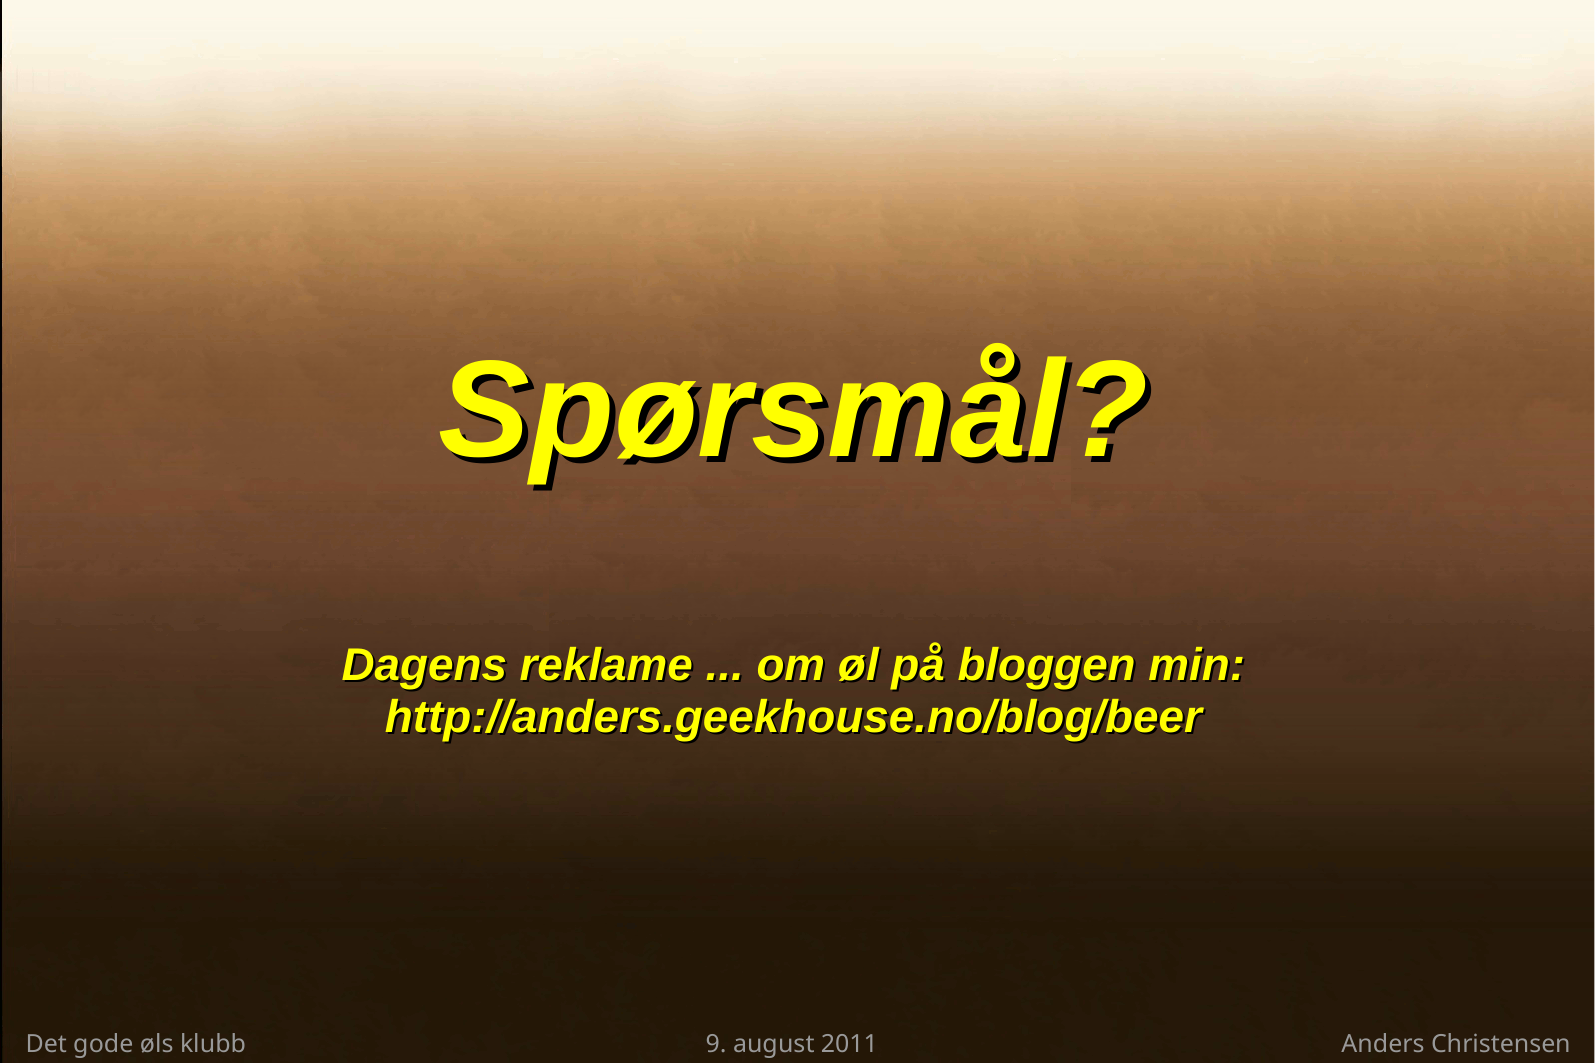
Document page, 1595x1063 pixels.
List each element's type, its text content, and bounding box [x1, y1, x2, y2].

picture [0, 0, 1595, 1063]
subtitle Spørsmål? Dagens reklame ... om øl på bloggen min: http://anders.geekhouse.no/blog/beer [76, 331, 1512, 742]
